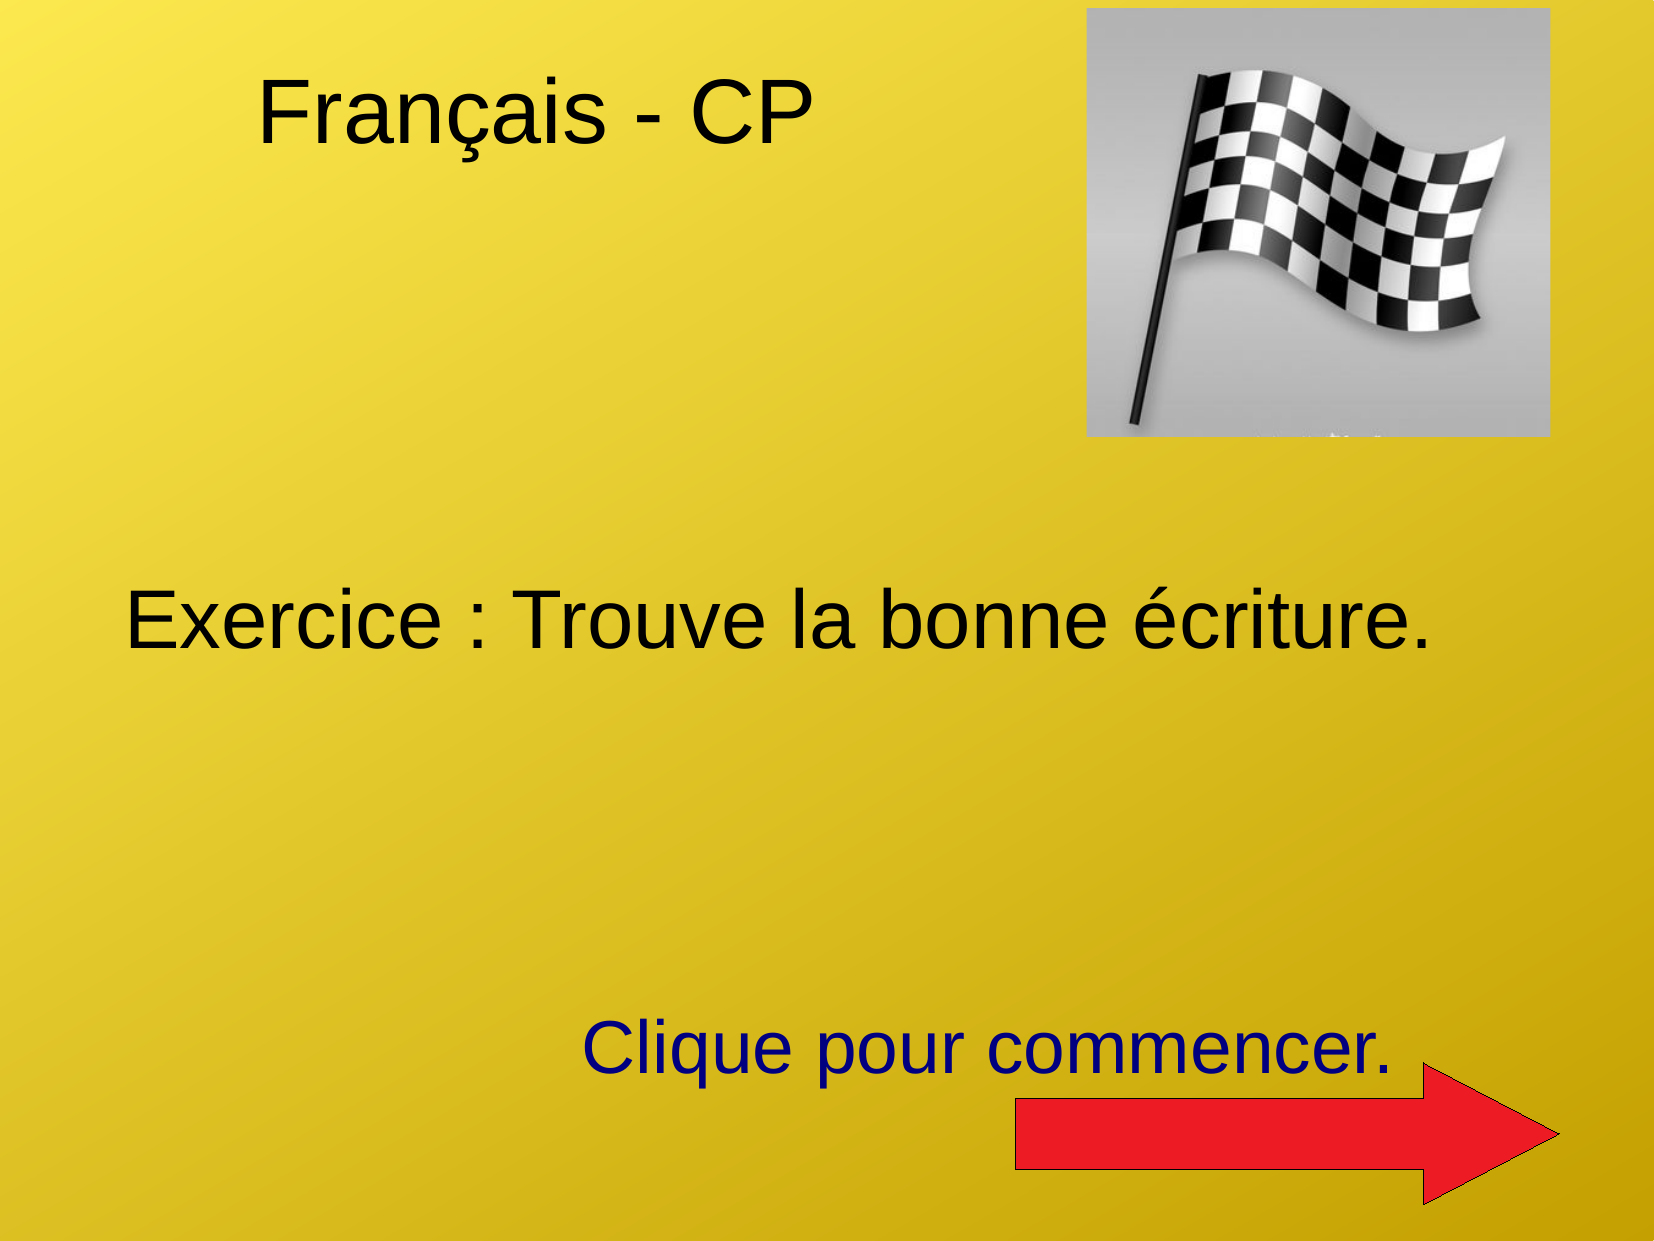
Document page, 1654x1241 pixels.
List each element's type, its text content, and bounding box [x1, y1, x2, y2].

title Français - CP [0, 35, 1086, 189]
text_box Clique pour commencer. [566, 998, 1425, 1182]
text_box [1423, 1063, 1560, 1205]
picture [1086, 8, 1551, 437]
subtitle Exercice : Trouve la bonne écriture. [35, 259, 1524, 980]
